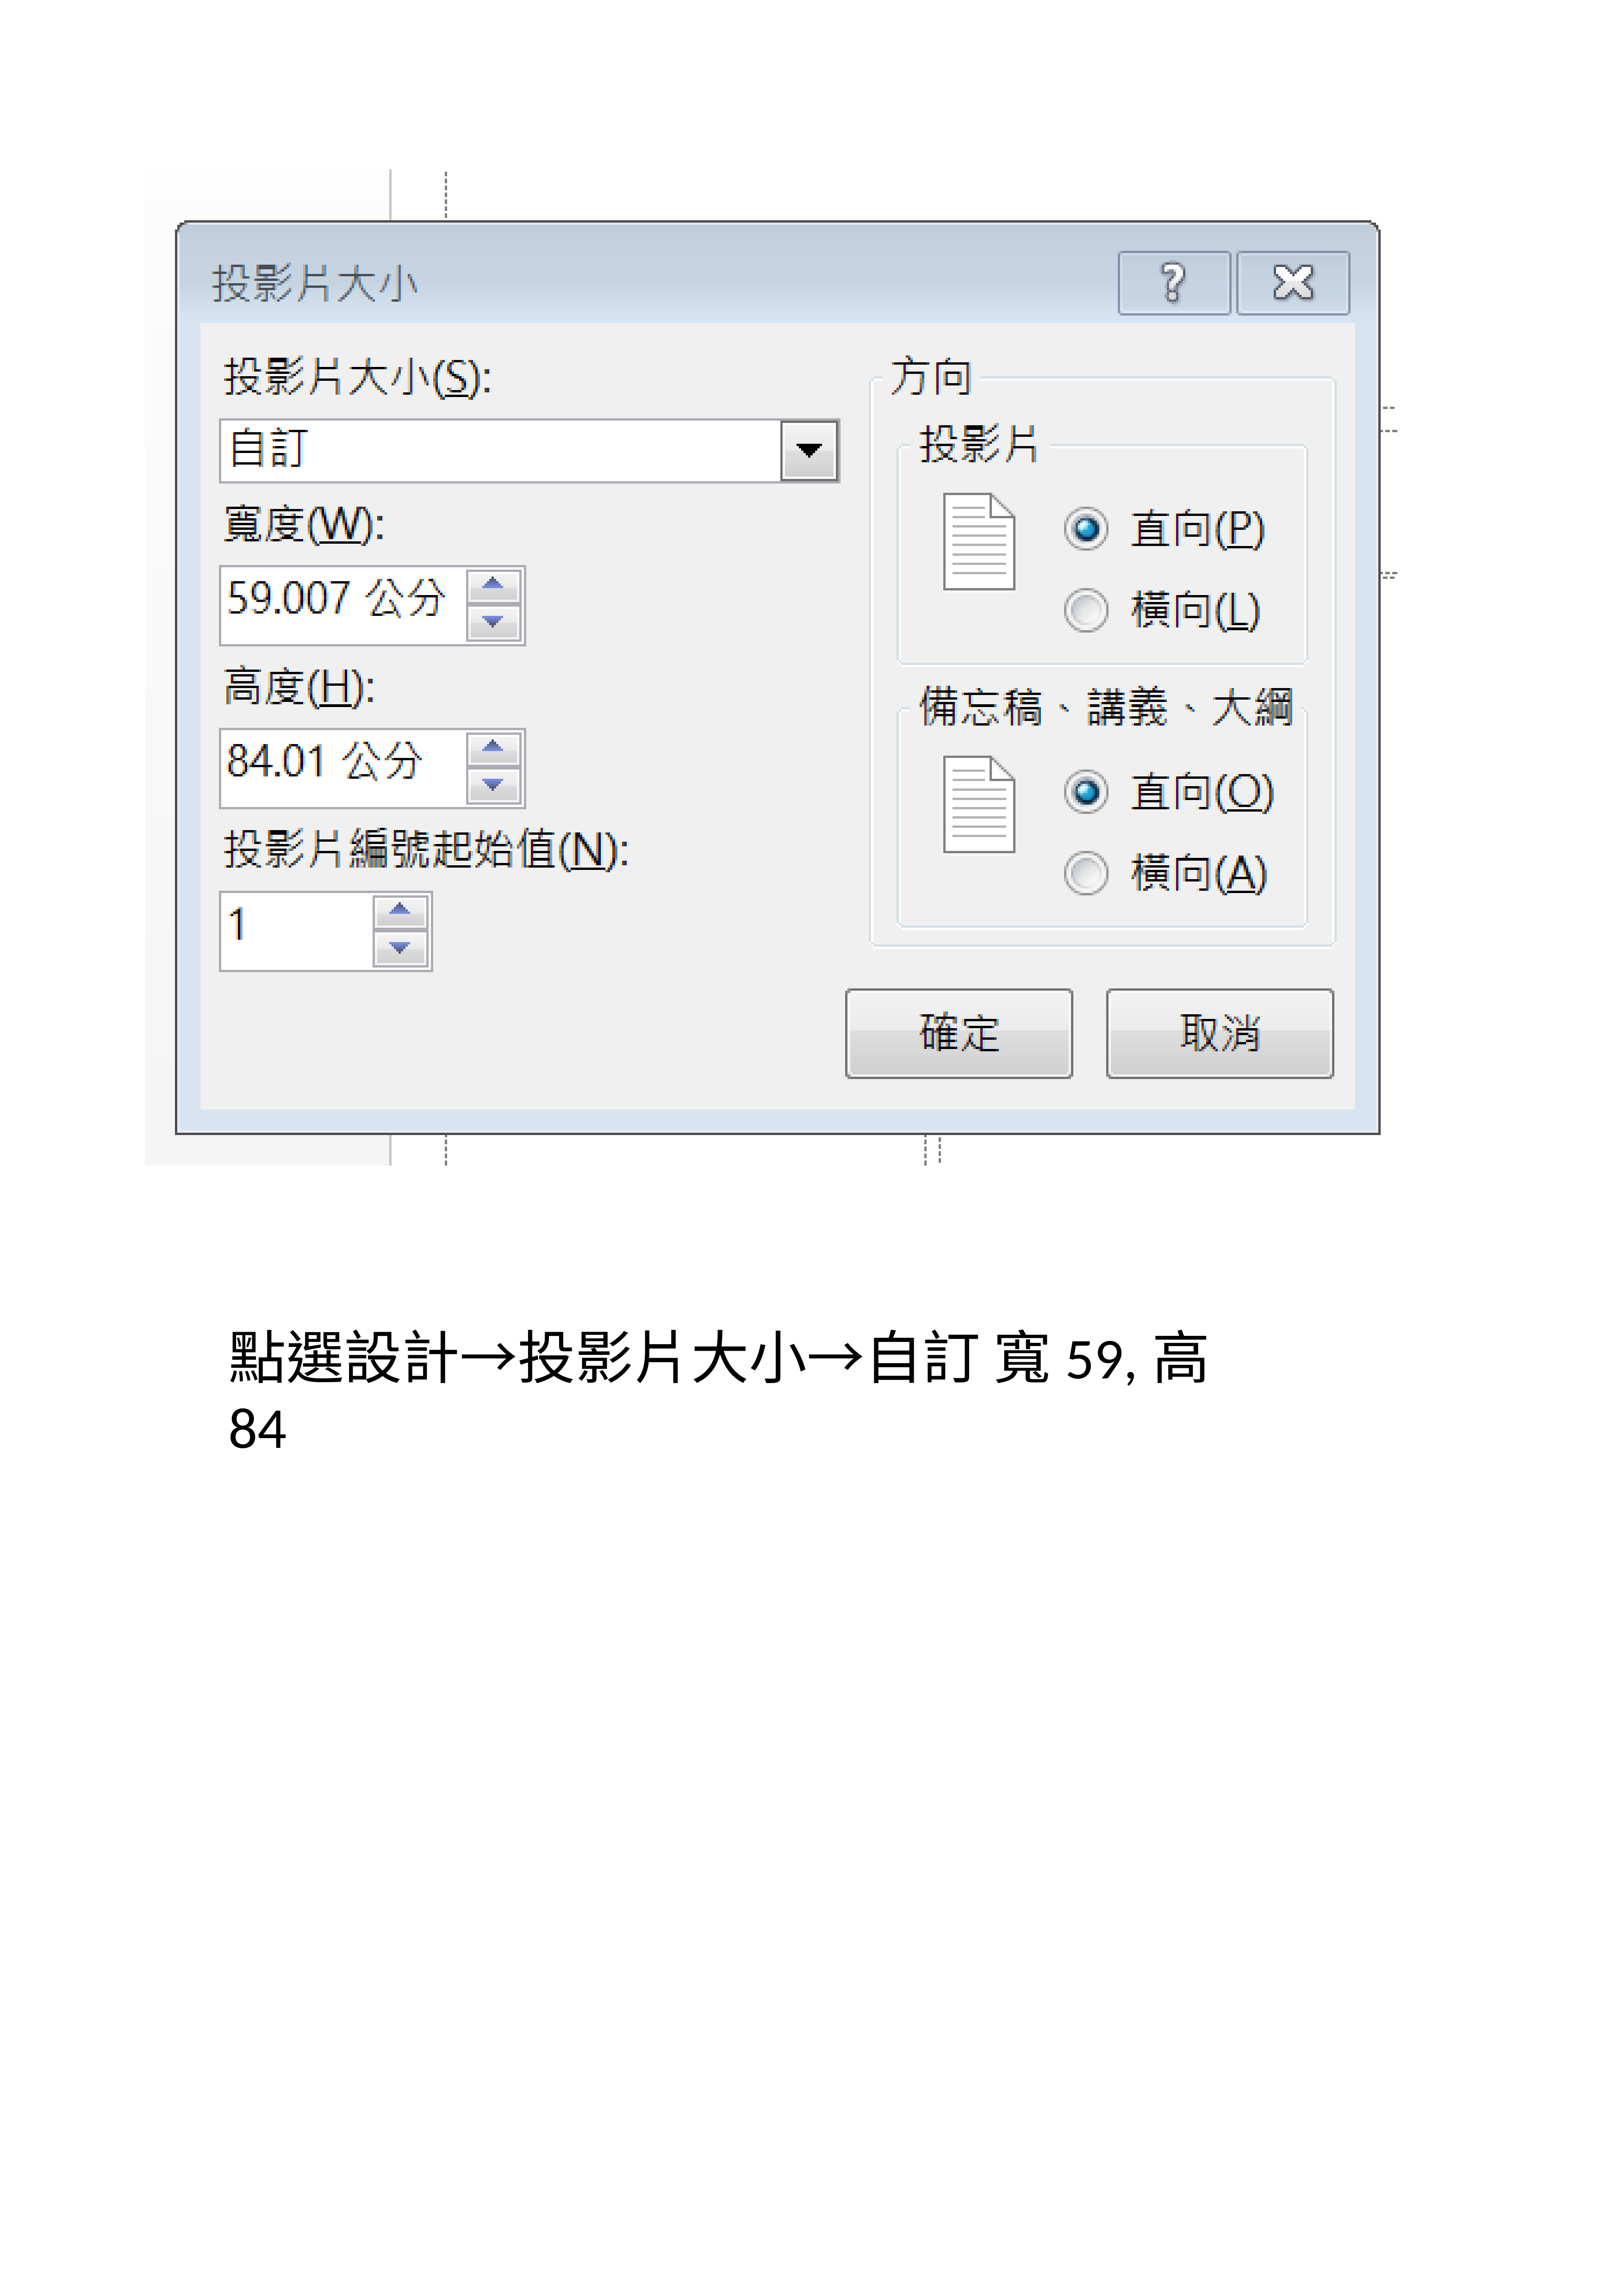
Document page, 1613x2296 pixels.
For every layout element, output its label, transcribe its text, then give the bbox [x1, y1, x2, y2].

picture [145, 169, 1397, 1166]
text_box 點選設計→投影片大小→自訂 寬59,高84 [221, 1317, 1255, 1395]
